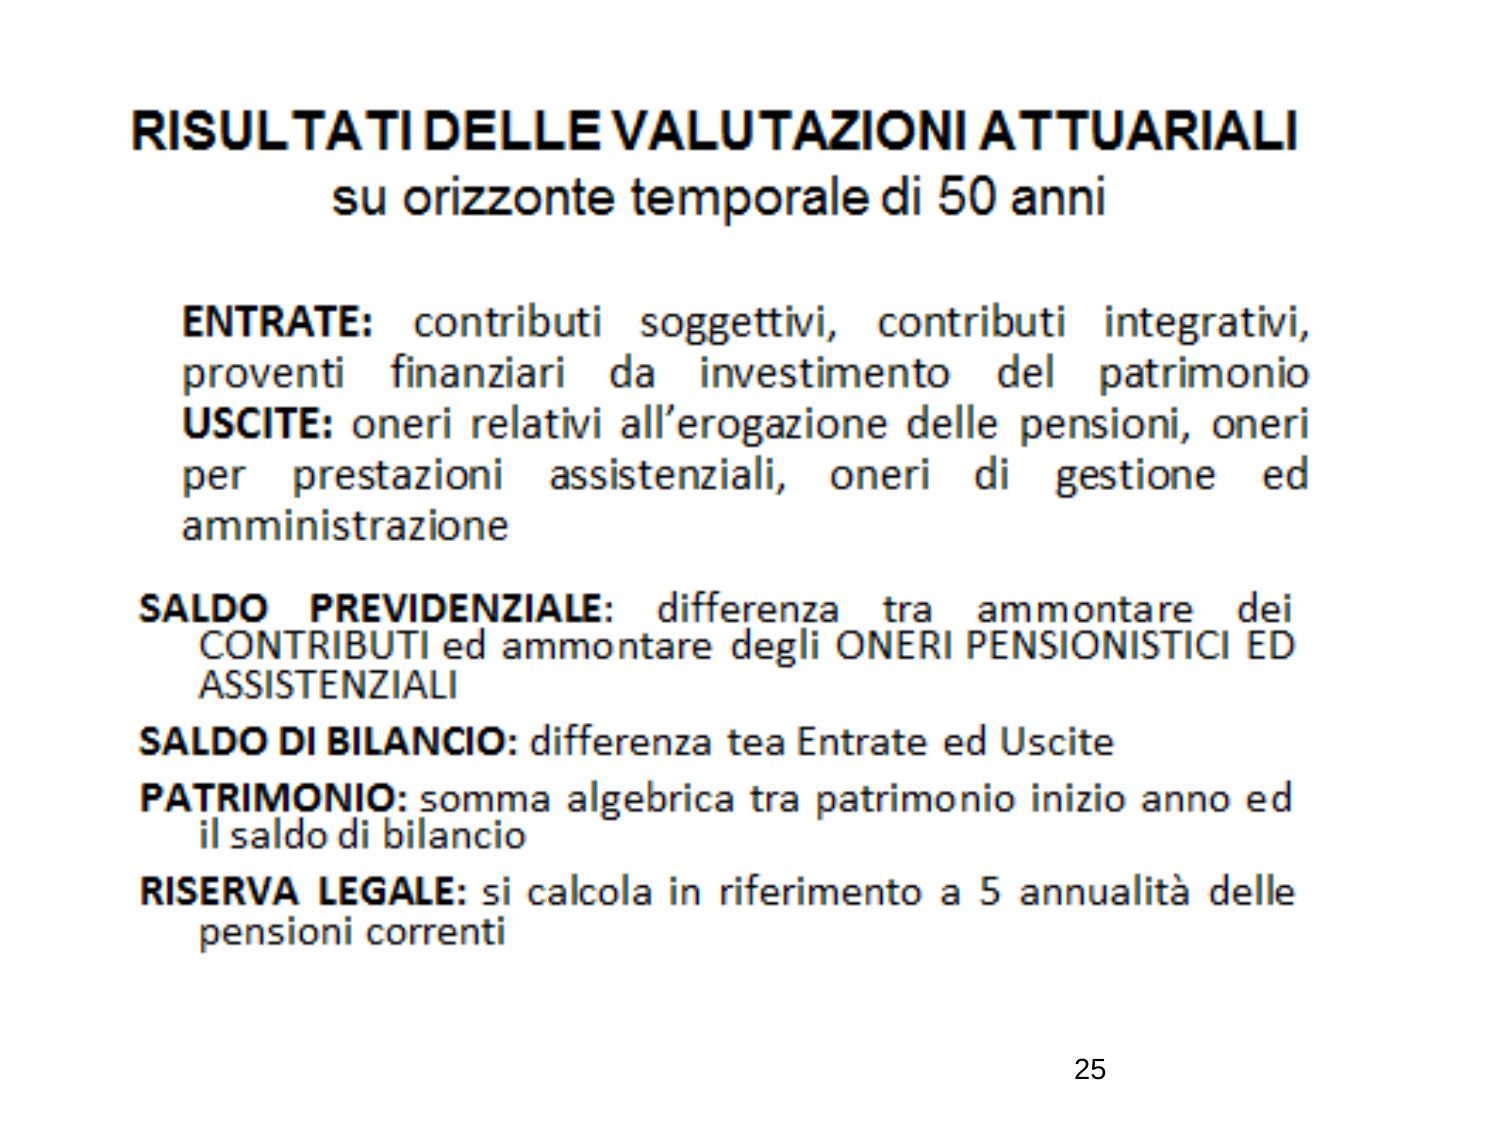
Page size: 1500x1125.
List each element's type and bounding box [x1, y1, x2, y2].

text_box [1059, 1042, 1397, 1103]
picture [52, 32, 1410, 1050]
